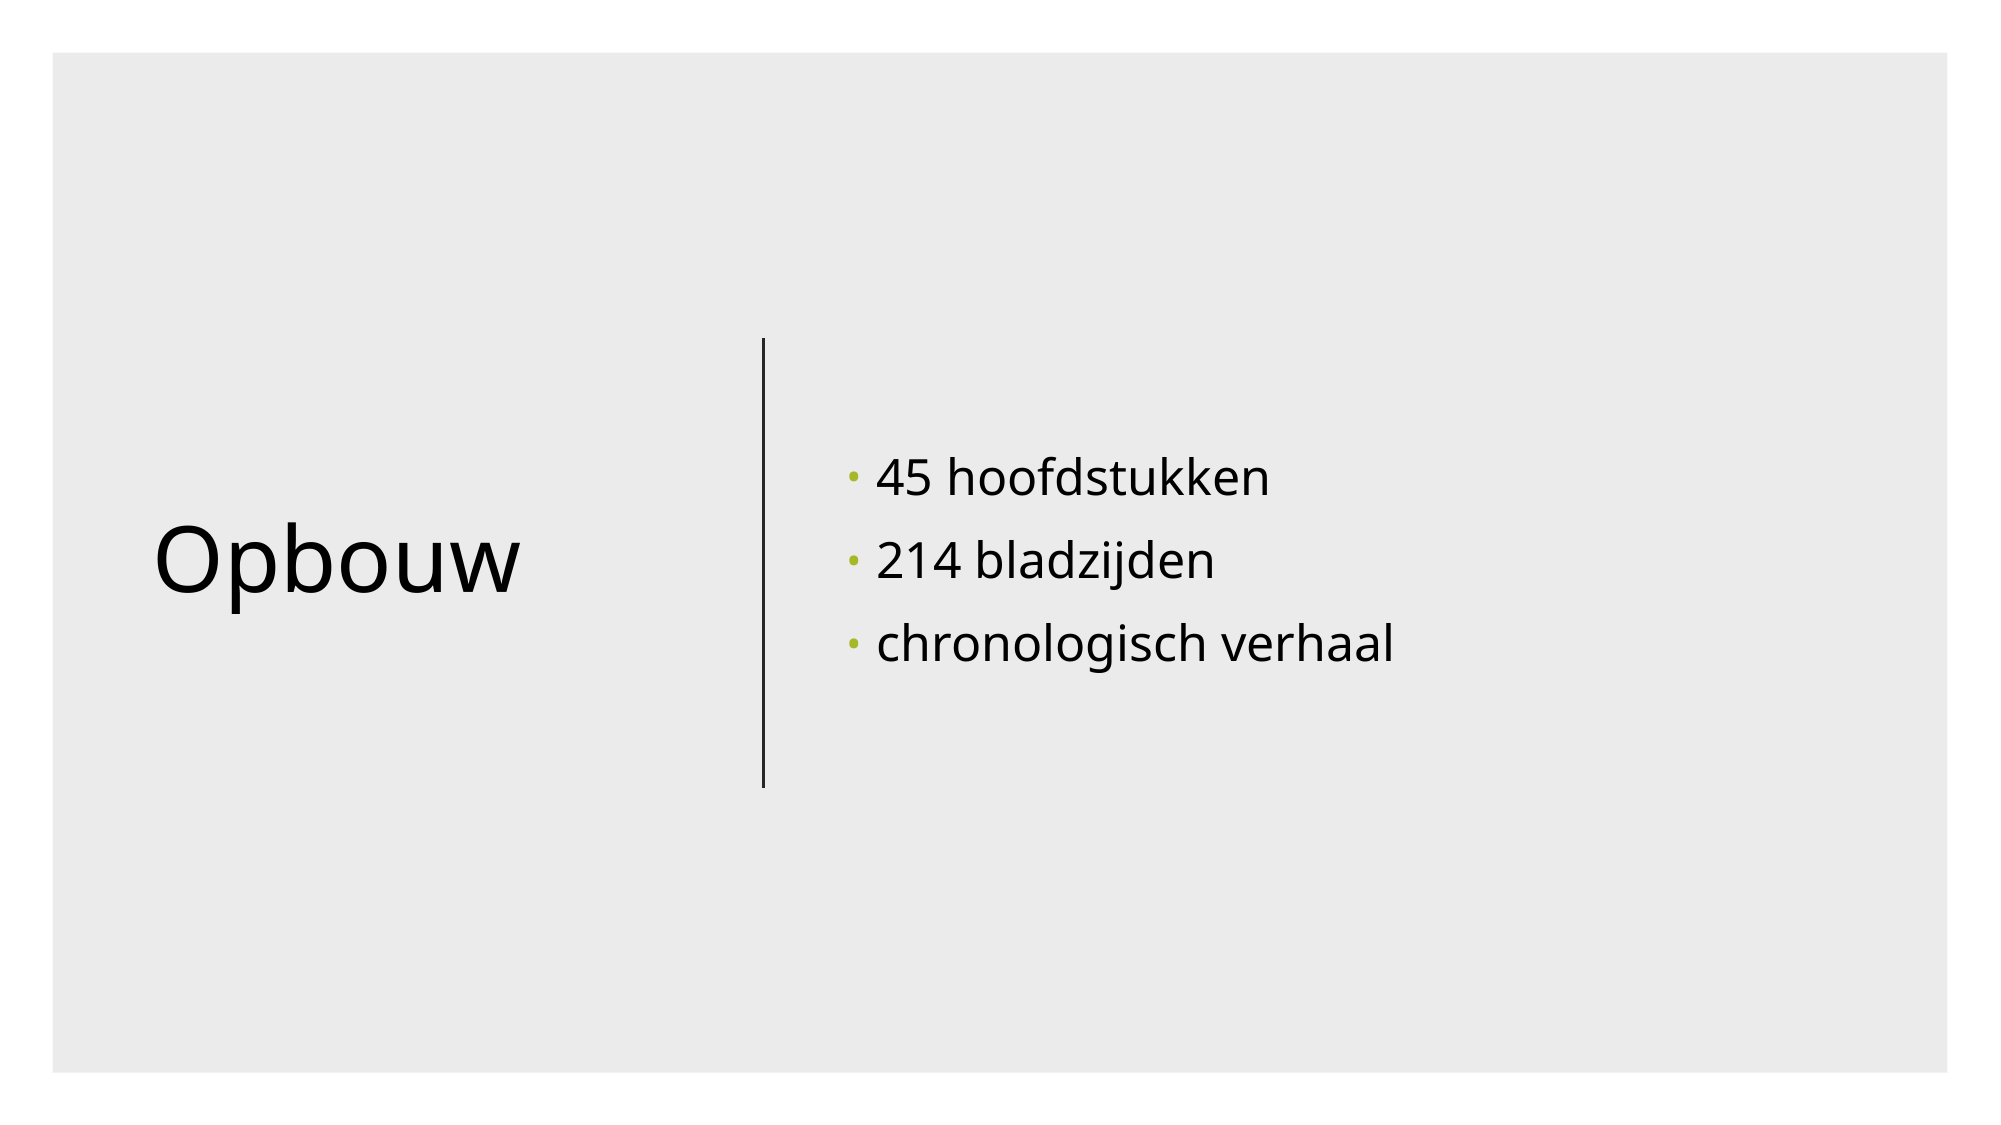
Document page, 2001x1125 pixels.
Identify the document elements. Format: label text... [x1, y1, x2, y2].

title Opbouw [137, 158, 711, 967]
text_box [53, 53, 1947, 1073]
list 45 hoofdstukken 214 bladzijden chronologisch verhaal [816, 158, 1863, 967]
